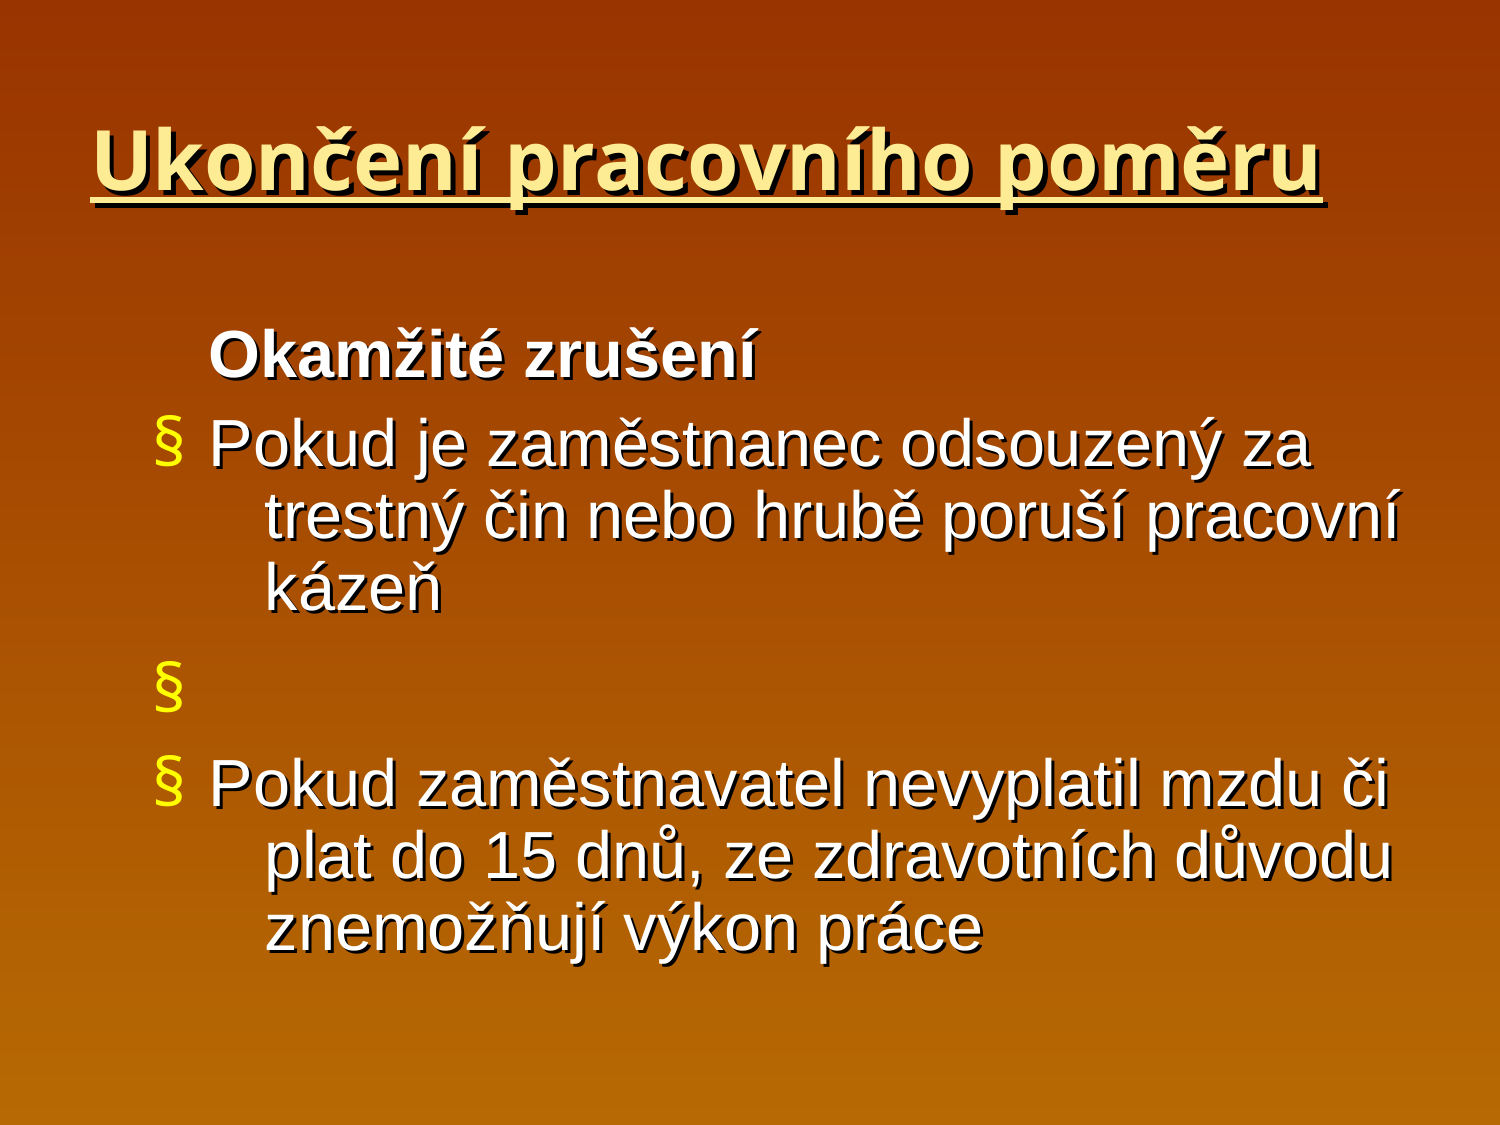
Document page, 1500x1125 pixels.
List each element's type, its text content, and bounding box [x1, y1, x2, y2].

list Okamžité zrušení Pokud je zaměstnanec odsouzený za trestný čin nebo hrubě poruší pracovní kázeň Pokud zaměstnavatel nevyplatil mzdu či plat do 15 dnů, ze zdravotních důvodu znemožňují výkon práce [137, 312, 1452, 1001]
title Ukončení pracovního poměru [75, 40, 1451, 276]
